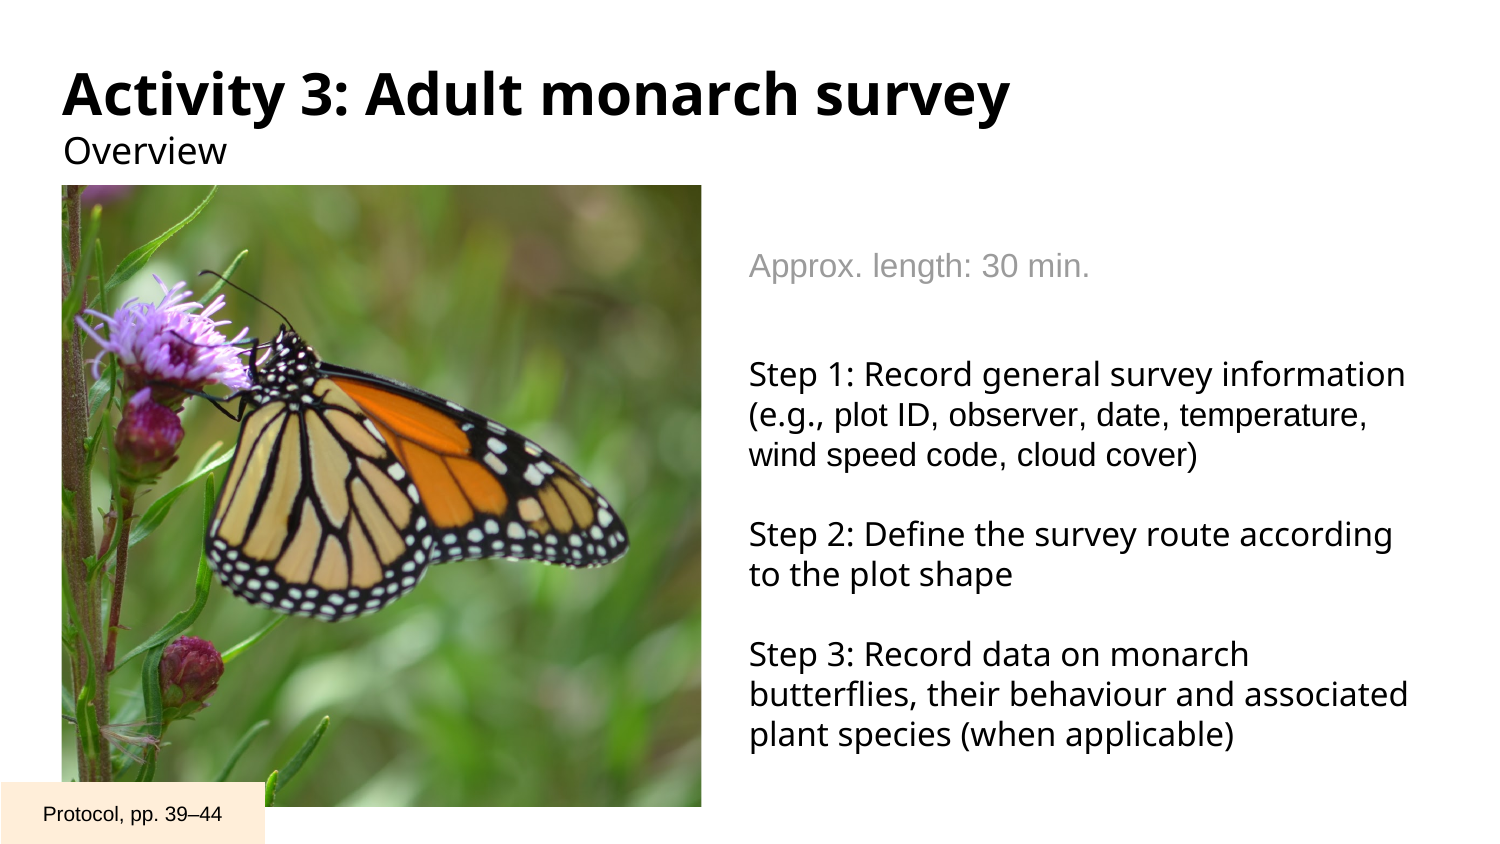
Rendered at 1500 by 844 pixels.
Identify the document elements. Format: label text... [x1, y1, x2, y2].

text_box Approx. length: 30 min. Step 1: Record general survey information (e.g., plot ID, observer, date, temperature, wind speed code, cloud cover) Step 2: Define the survey route according to the plot shape Step 3: Record data on monarch butterflies, their behaviour and associated plant species (when applicable) [712, 228, 1439, 774]
text_box Activity 3: Adult monarch survey Overview [48, 41, 1467, 189]
text_box Protocol, pp. 39–44 [1, 782, 265, 844]
picture [61, 189, 702, 807]
